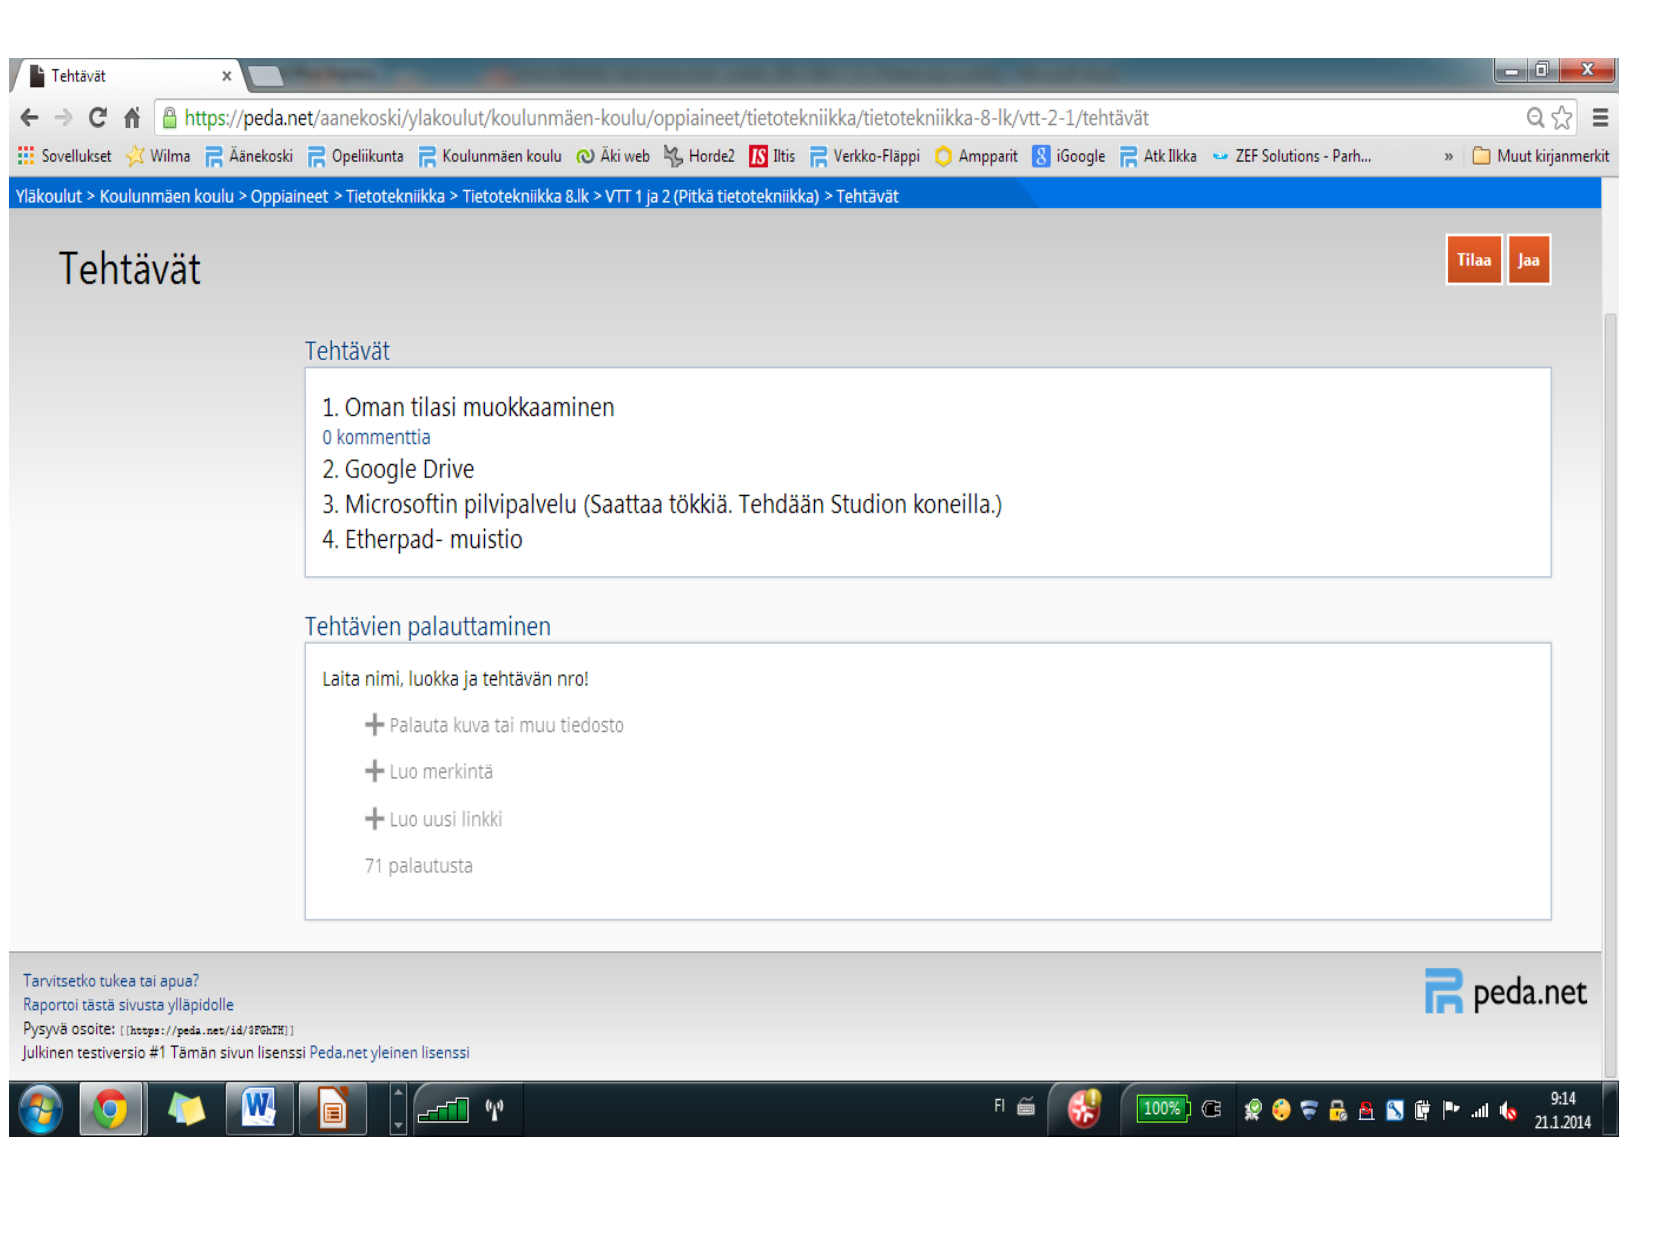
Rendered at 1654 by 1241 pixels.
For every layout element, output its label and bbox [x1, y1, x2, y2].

picture [9, 58, 1619, 1137]
